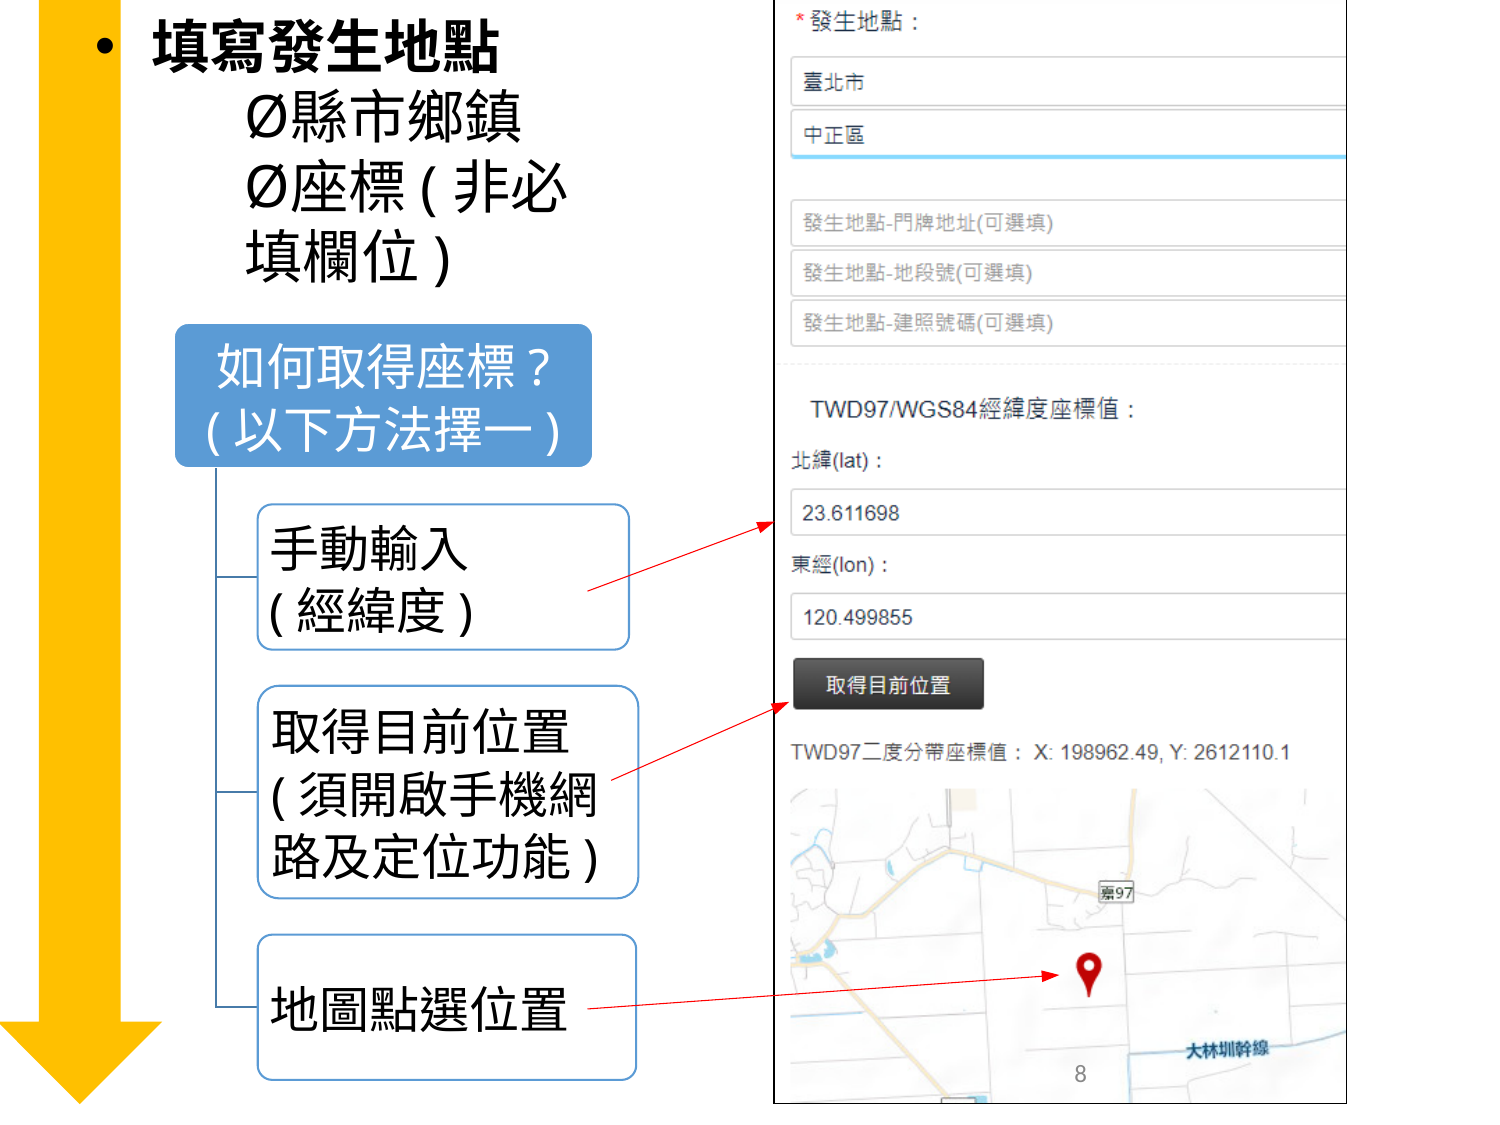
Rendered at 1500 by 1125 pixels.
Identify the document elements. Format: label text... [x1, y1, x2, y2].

text_box 如何取得座標? (以下方法擇一) [173, 322, 594, 469]
text_box [1059, 1042, 1397, 1103]
text_box [0, 0, 160, 1103]
text_box 取得目前位置(須開啟手機網路及定位功能) [257, 685, 639, 899]
text_box 手動輸入 (經緯度) [257, 504, 629, 650]
text_box 地圖點選位置 [257, 934, 637, 1080]
picture [774, 0, 1346, 1103]
text_box 填寫發生地點 縣市鄉鎮 座標(非必填欄位) [80, 2, 597, 297]
